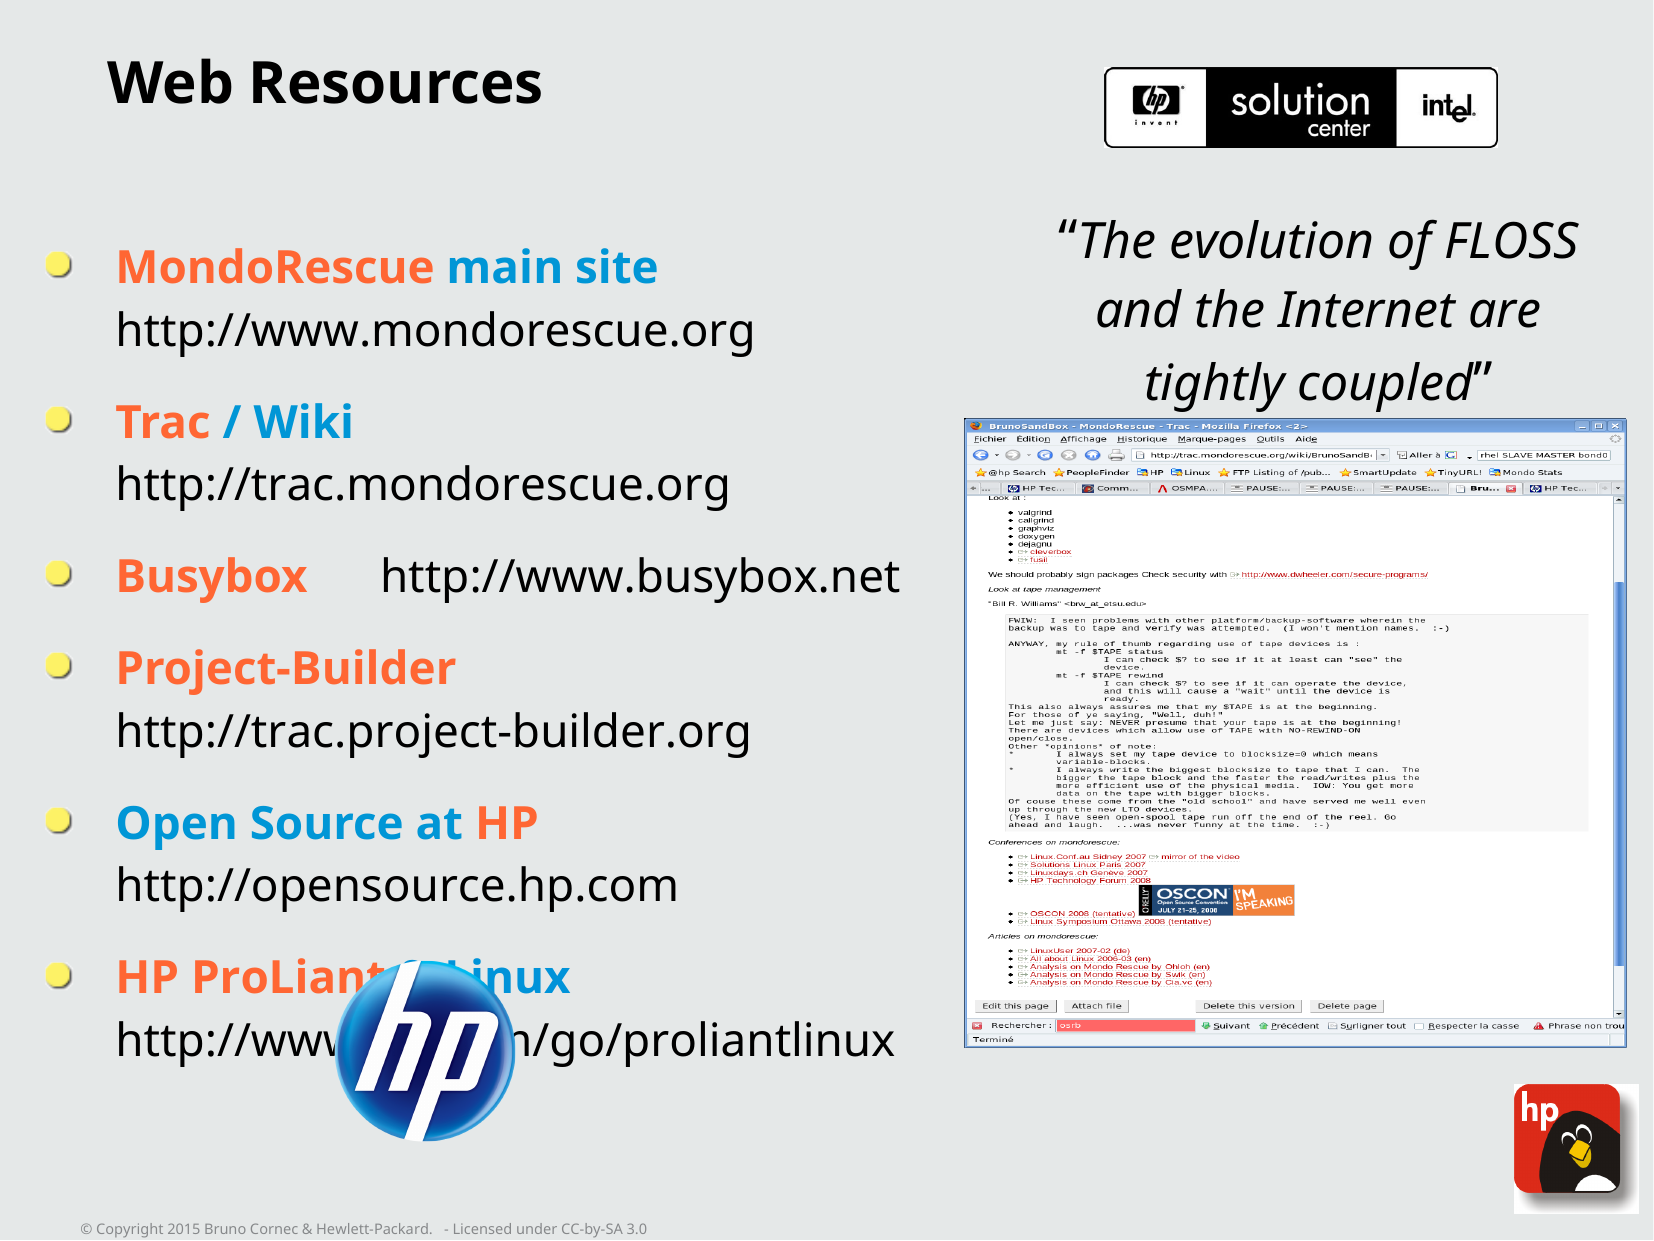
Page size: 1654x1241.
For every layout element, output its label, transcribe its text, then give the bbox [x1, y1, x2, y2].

picture [1514, 1084, 1639, 1214]
list MondoRescue main site http://www.mondorescue.org Trac / Wiki http://trac.mondorescue.org Busybox http://www.busybox.net Project-Builderhttp://trac.project-builder.org Open Source at HPhttp://opensource.hp.com HP ProLiant & Linux http://www.hp.com/go/proliantlinux [32, 234, 934, 1195]
title Web Resources [107, 0, 1097, 188]
picture [334, 960, 516, 1142]
text_box “The evolution of FLOSS and the Internet are tightly coupled” [1058, 200, 1582, 403]
picture [1104, 67, 1498, 148]
picture [964, 418, 1627, 1048]
